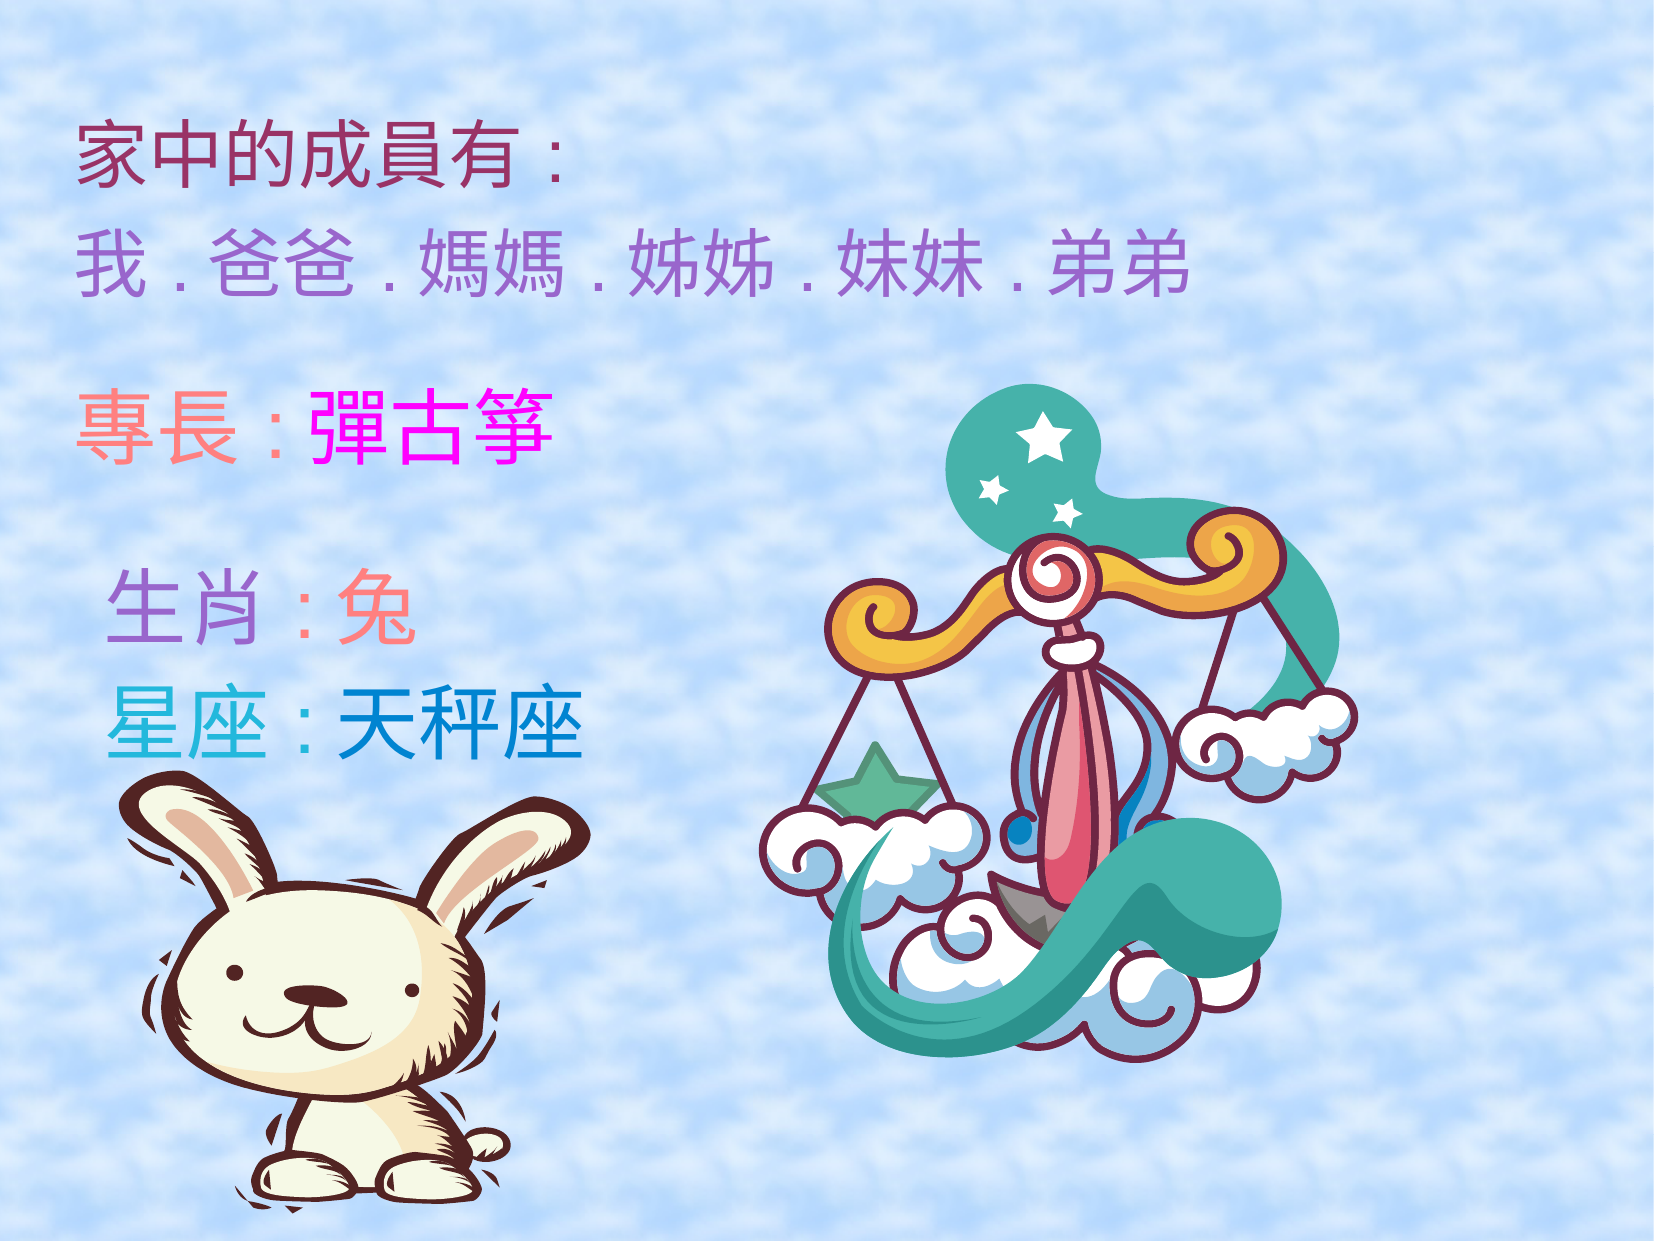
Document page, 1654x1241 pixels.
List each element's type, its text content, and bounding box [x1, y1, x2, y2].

picture [0, 0, 1654, 1241]
text_box 家中的成員有: 我.爸爸.媽媽.姊姊.妹妹.弟弟 [59, 88, 1191, 555]
text_box 專長:彈古箏 [59, 354, 650, 474]
text_box 星座:天秤座 [88, 649, 709, 765]
text_box 生肖:兔 [88, 534, 621, 649]
